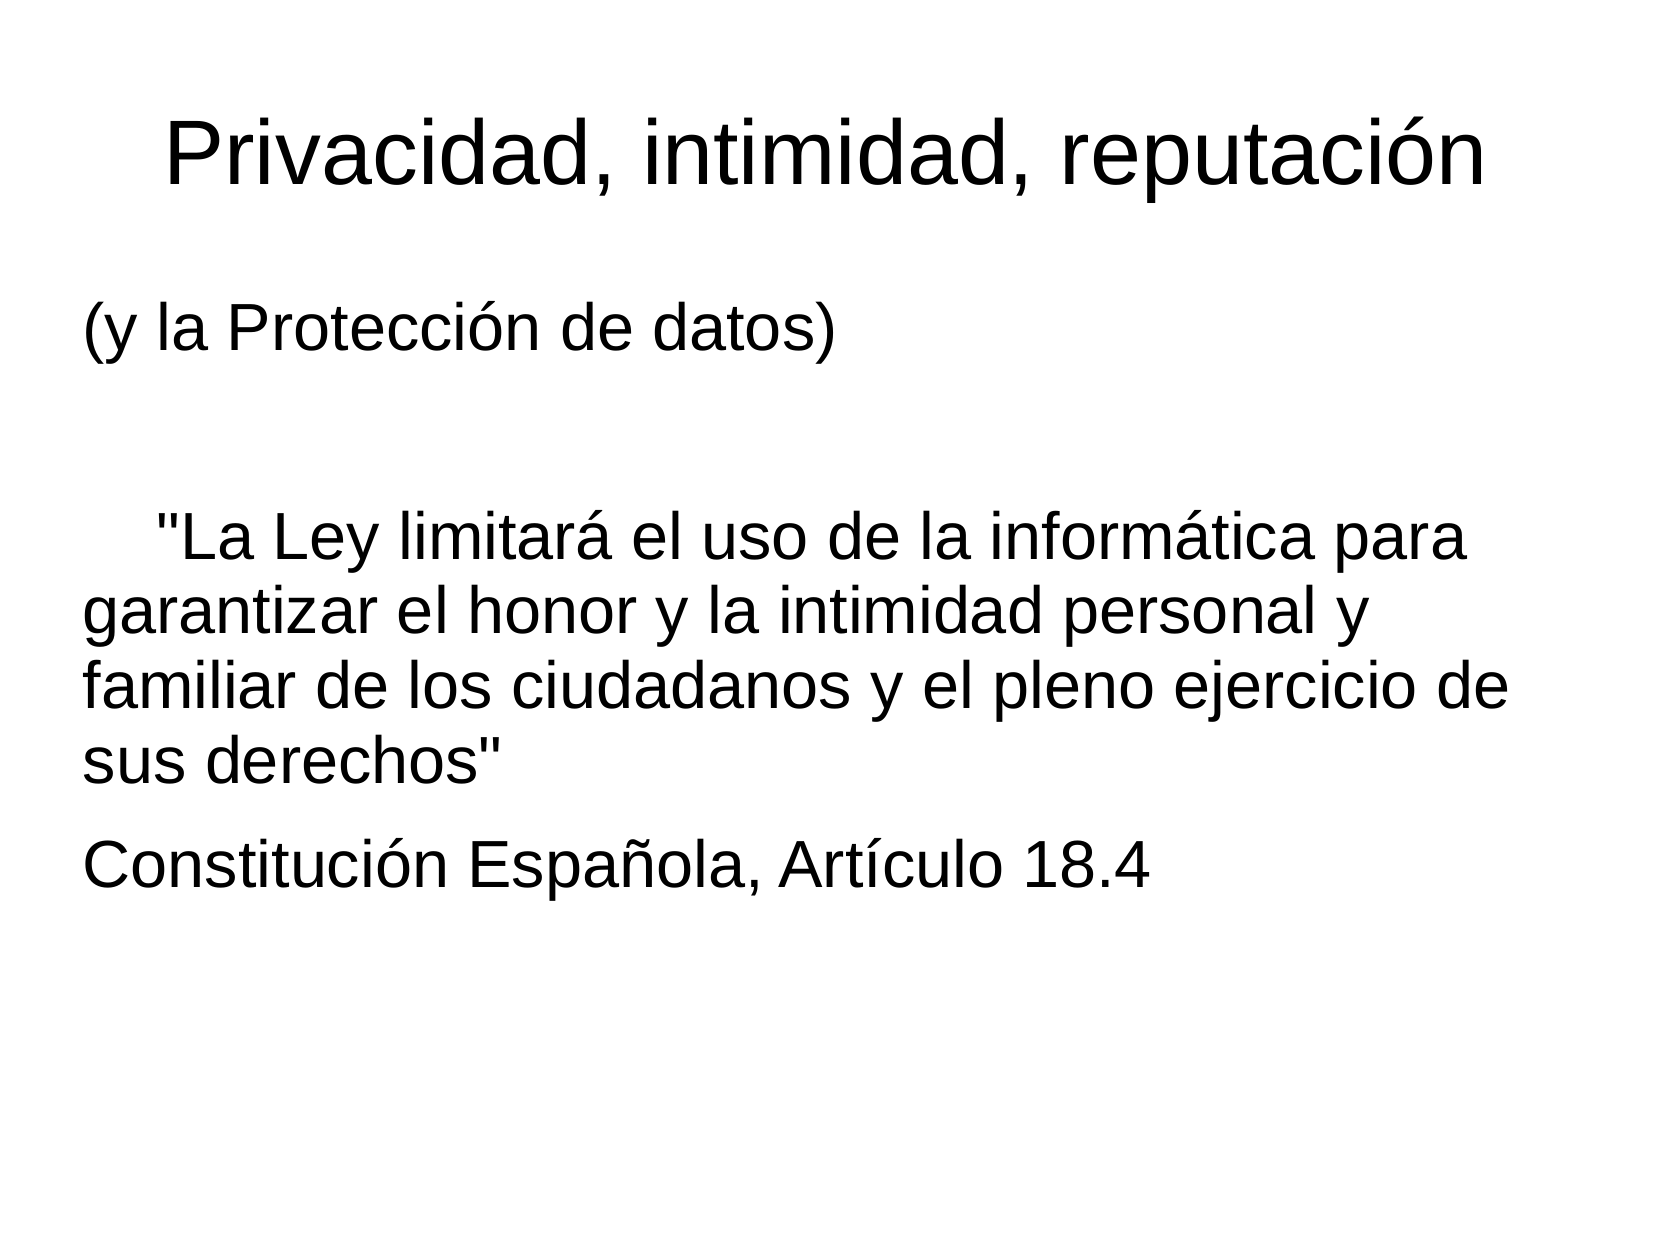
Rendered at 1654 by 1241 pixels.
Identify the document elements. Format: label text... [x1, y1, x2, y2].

title Privacidad, intimidad, reputación [82, 49, 1571, 257]
list (y la Protección de datos) "La Ley limitará el uso de la informática para garantizar el honor y la intimidad personal y familiar de los ciudadanos y el pleno ejercicio de sus derechos" Constitución Española, Artículo 18.4 [82, 290, 1538, 1010]
